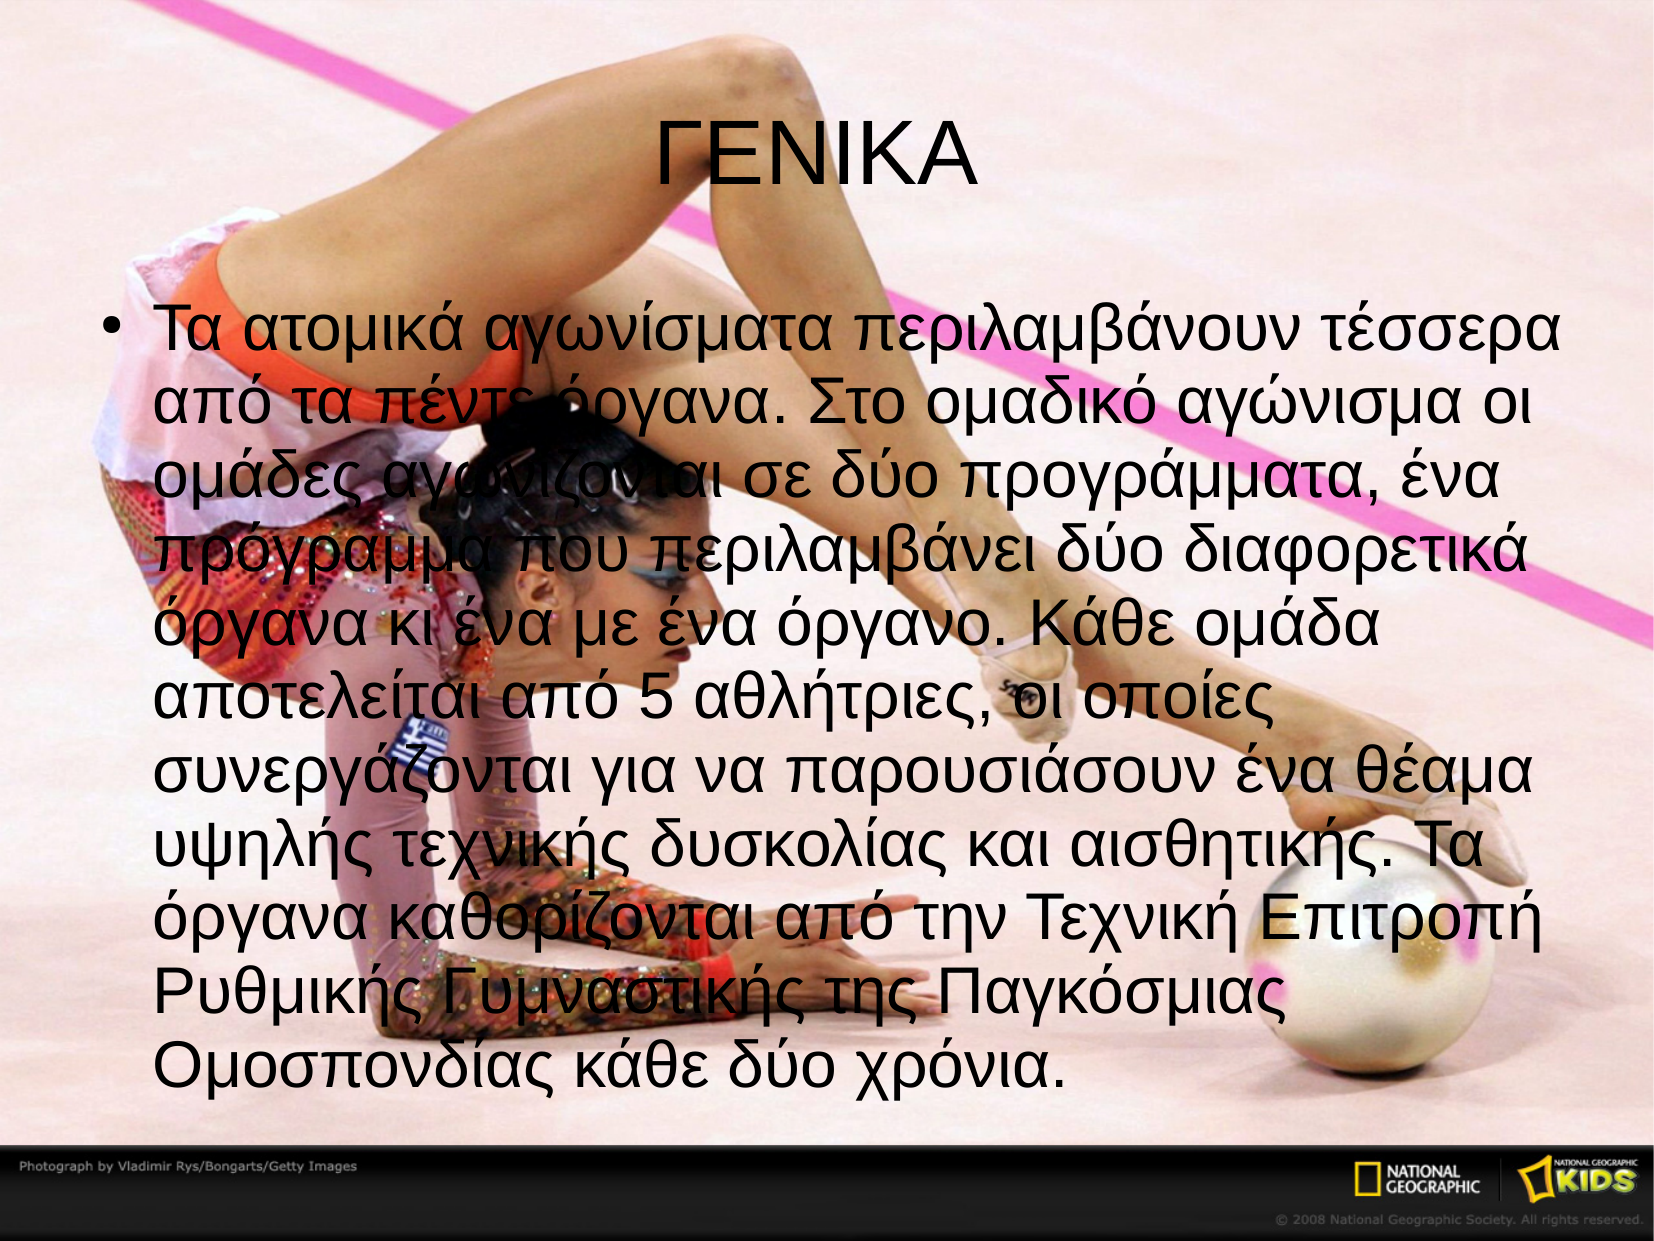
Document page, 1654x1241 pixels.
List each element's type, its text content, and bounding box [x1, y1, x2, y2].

title ΓΕΝΙΚΑ [82, 49, 1571, 257]
list Τα ατομικά αγωνίσματα περιλαμβάνουν τέσσερα από τα πέντε όργανα. Στο ομαδικό αγώνισμα οι ομάδες αγωνίζονται σε δύο προγράμματα, ένα πρόγραμμα που περιλαμβάνει δύο διαφορετικά όργανα κι ένα με ένα όργανο. Κάθε ομάδα αποτελείται από 5 αθλήτριες, οι οποίες συνεργάζονται για να παρουσιάσουν ένα θέαμα υψηλής τεχνικής δυσκολίας και αισθητικής. Τα όργανα καθορίζονται από την Τεχνική Επιτροπή Ρυθμικής Γυμναστικής της Παγκόσμιας Ομοσπονδίας κάθε δύο χρόνια. [82, 290, 1571, 1109]
picture [0, 0, 1654, 1241]
